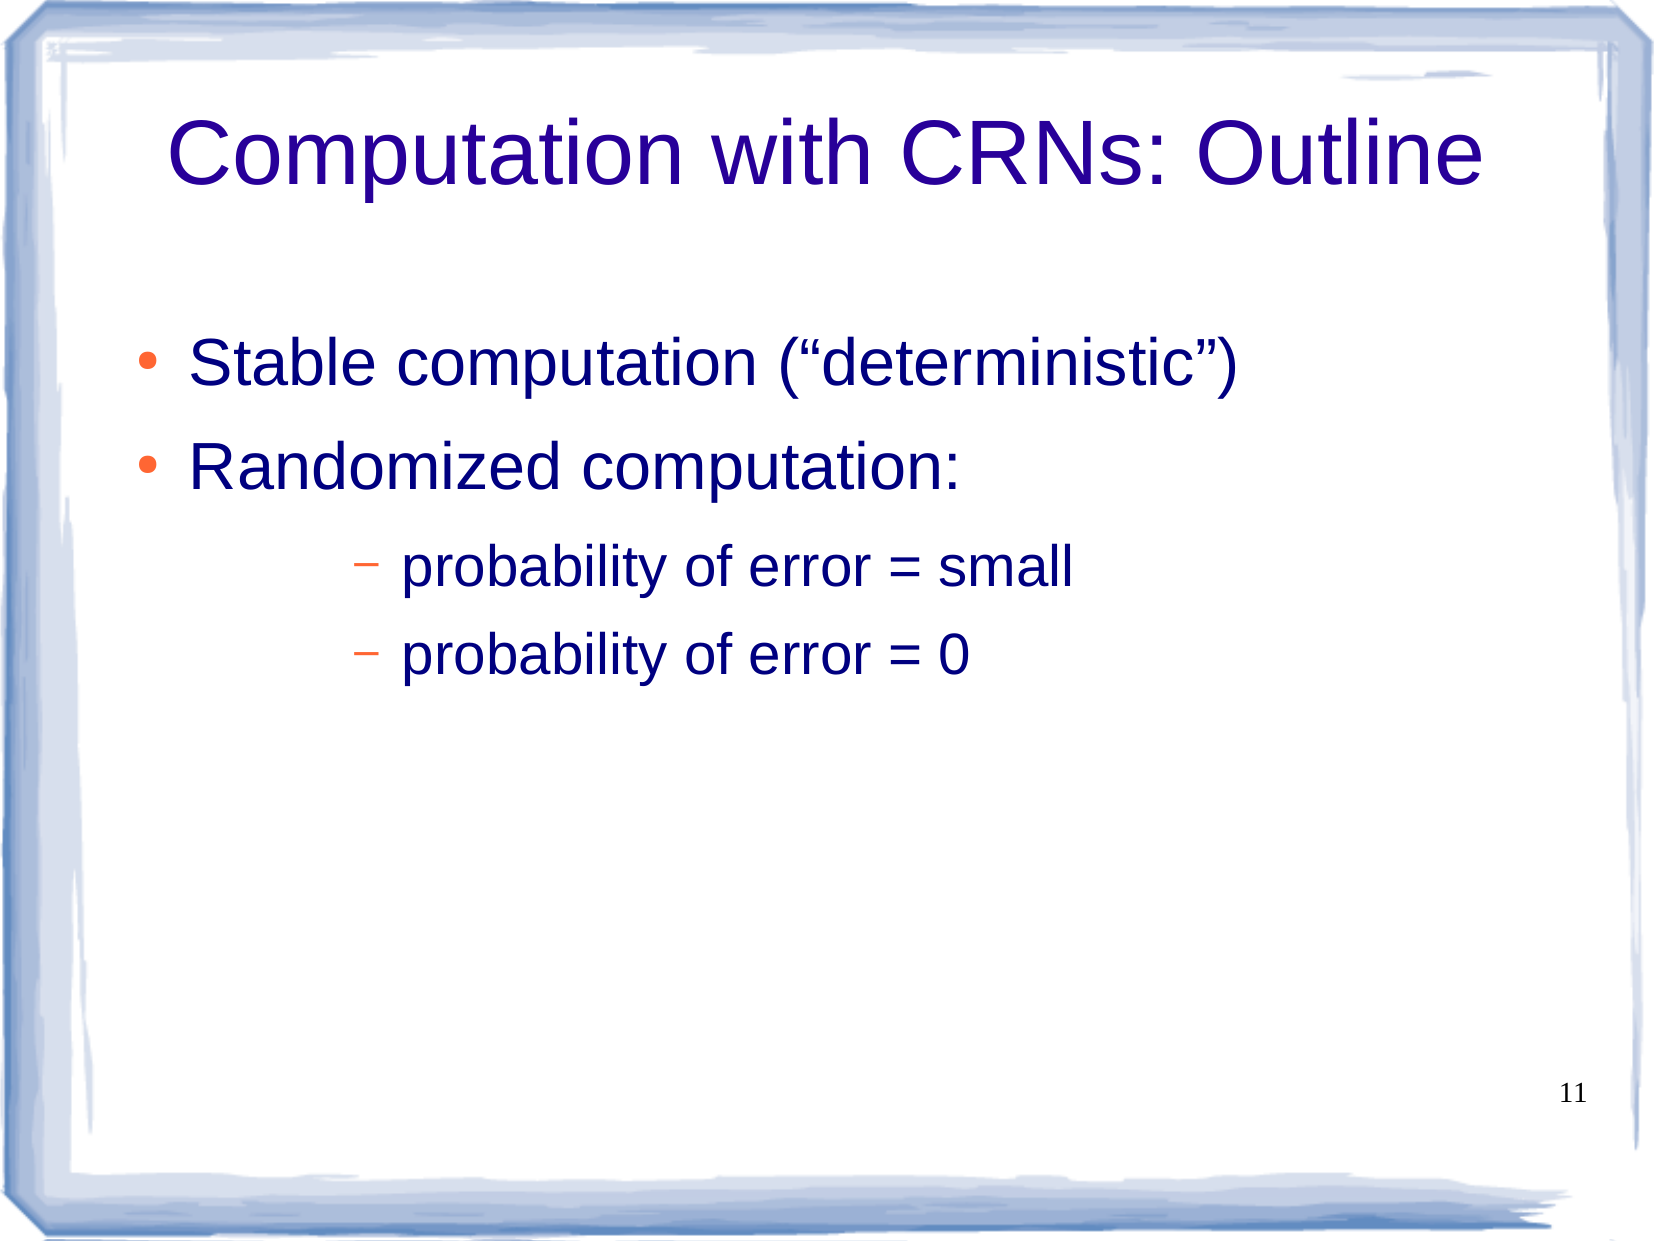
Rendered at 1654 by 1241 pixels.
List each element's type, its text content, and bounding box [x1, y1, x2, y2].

list Stable computation (“deterministic”) Randomized computation: probability of error = small probability of error = 0 [118, 324, 1571, 1045]
title Computation with CRNs: Outline [82, 49, 1571, 257]
picture [0, 0, 1654, 1241]
